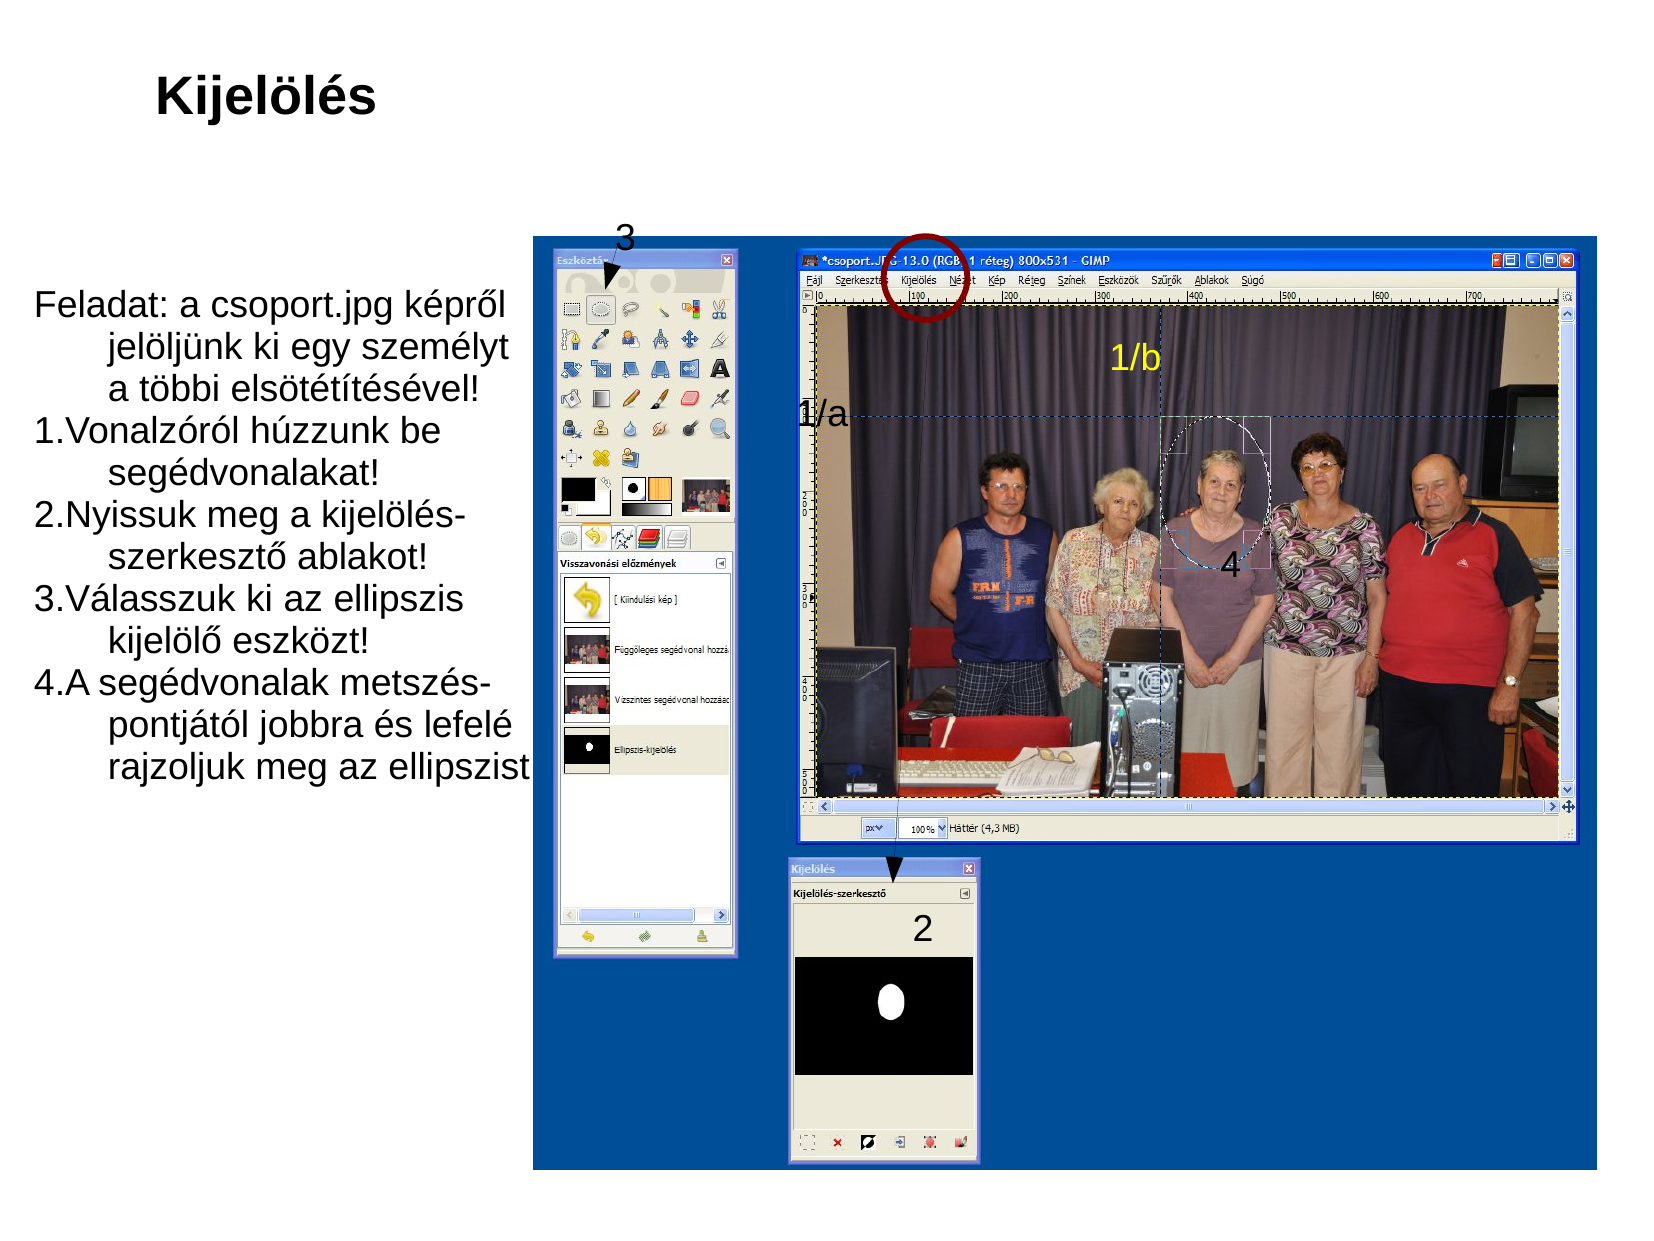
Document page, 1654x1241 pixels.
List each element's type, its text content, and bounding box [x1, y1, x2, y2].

text_box 4 [1205, 536, 1256, 594]
text_box 3 [600, 208, 657, 266]
picture [533, 236, 1597, 1171]
picture [887, 240, 964, 317]
text_box 1/a [781, 384, 863, 445]
text_box Feladat: a csoport.jpg képről jelöljünk ki egy személyt a többi elsötétítésével! Vonalzóról húzzunk be segédvonalakat! Nyissuk meg a kijelölés- szerkesztő ablakot! Válasszuk ki az ellipszis kijelölő eszközt! A segédvonalak metszés- pontjától jobbra és lefelé rajzoljuk meg az ellipszist [19, 276, 545, 838]
text_box 1/b [1094, 329, 1177, 387]
text_box Kijelölés [140, 58, 394, 135]
text_box 2 [897, 899, 949, 957]
